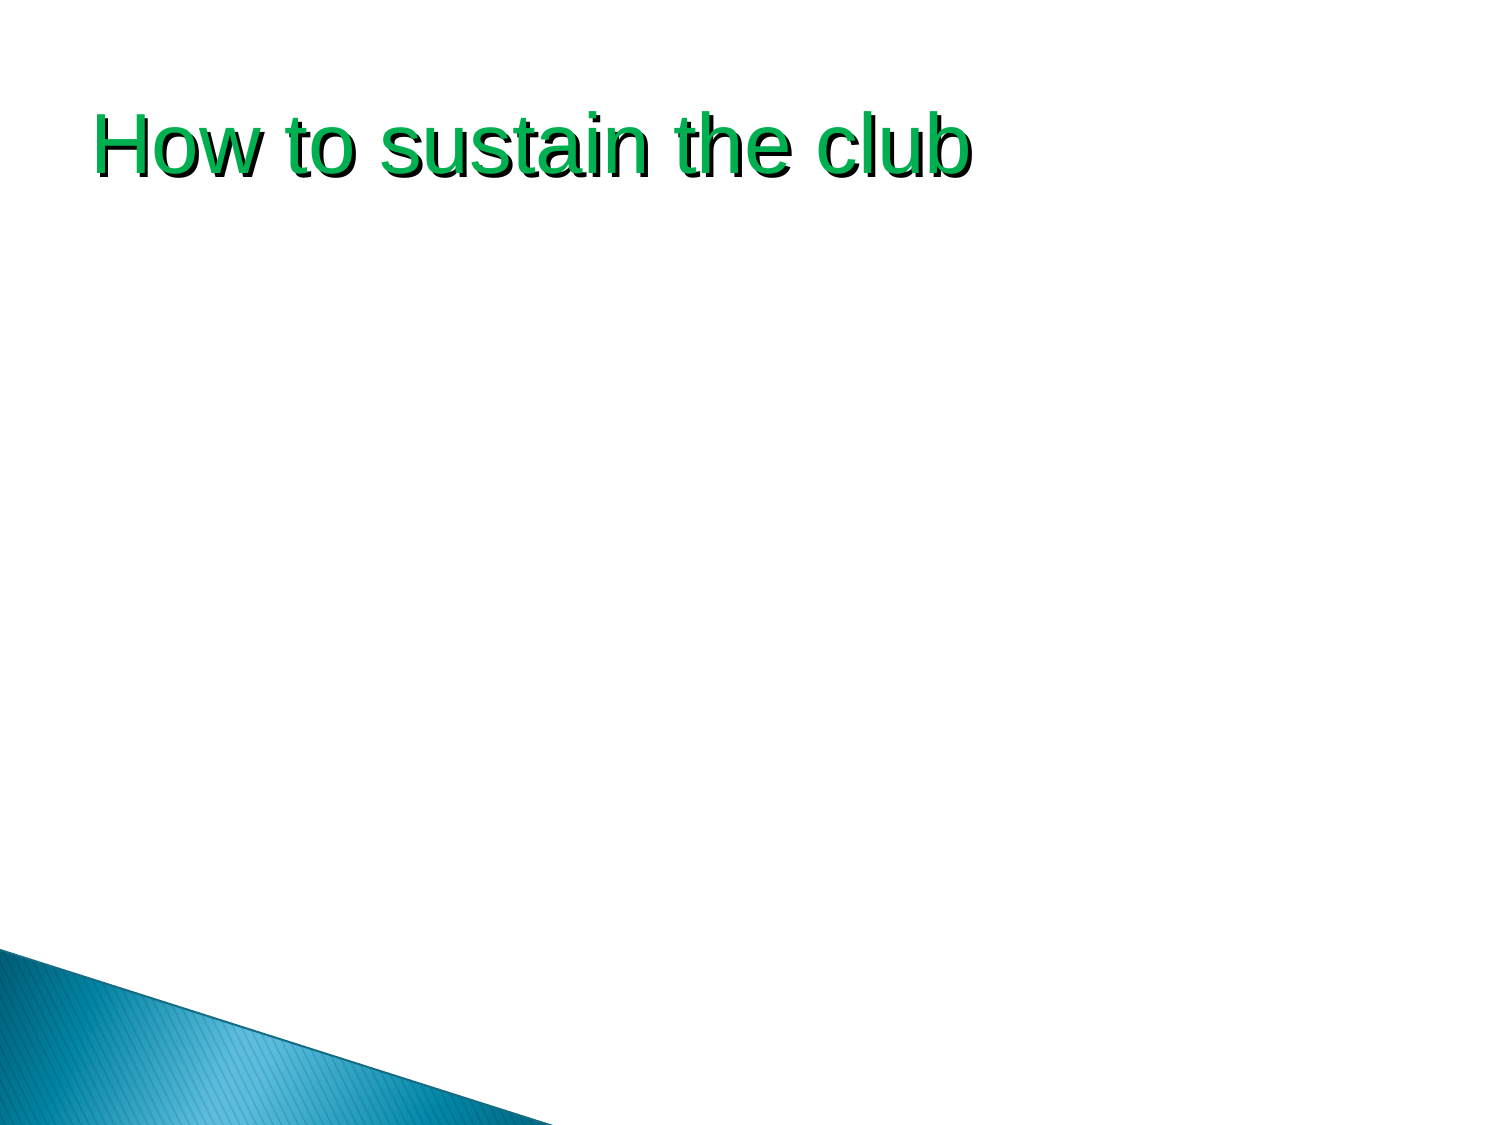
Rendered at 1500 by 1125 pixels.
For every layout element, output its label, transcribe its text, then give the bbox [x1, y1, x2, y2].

title How to sustain the club [75, 45, 1426, 233]
